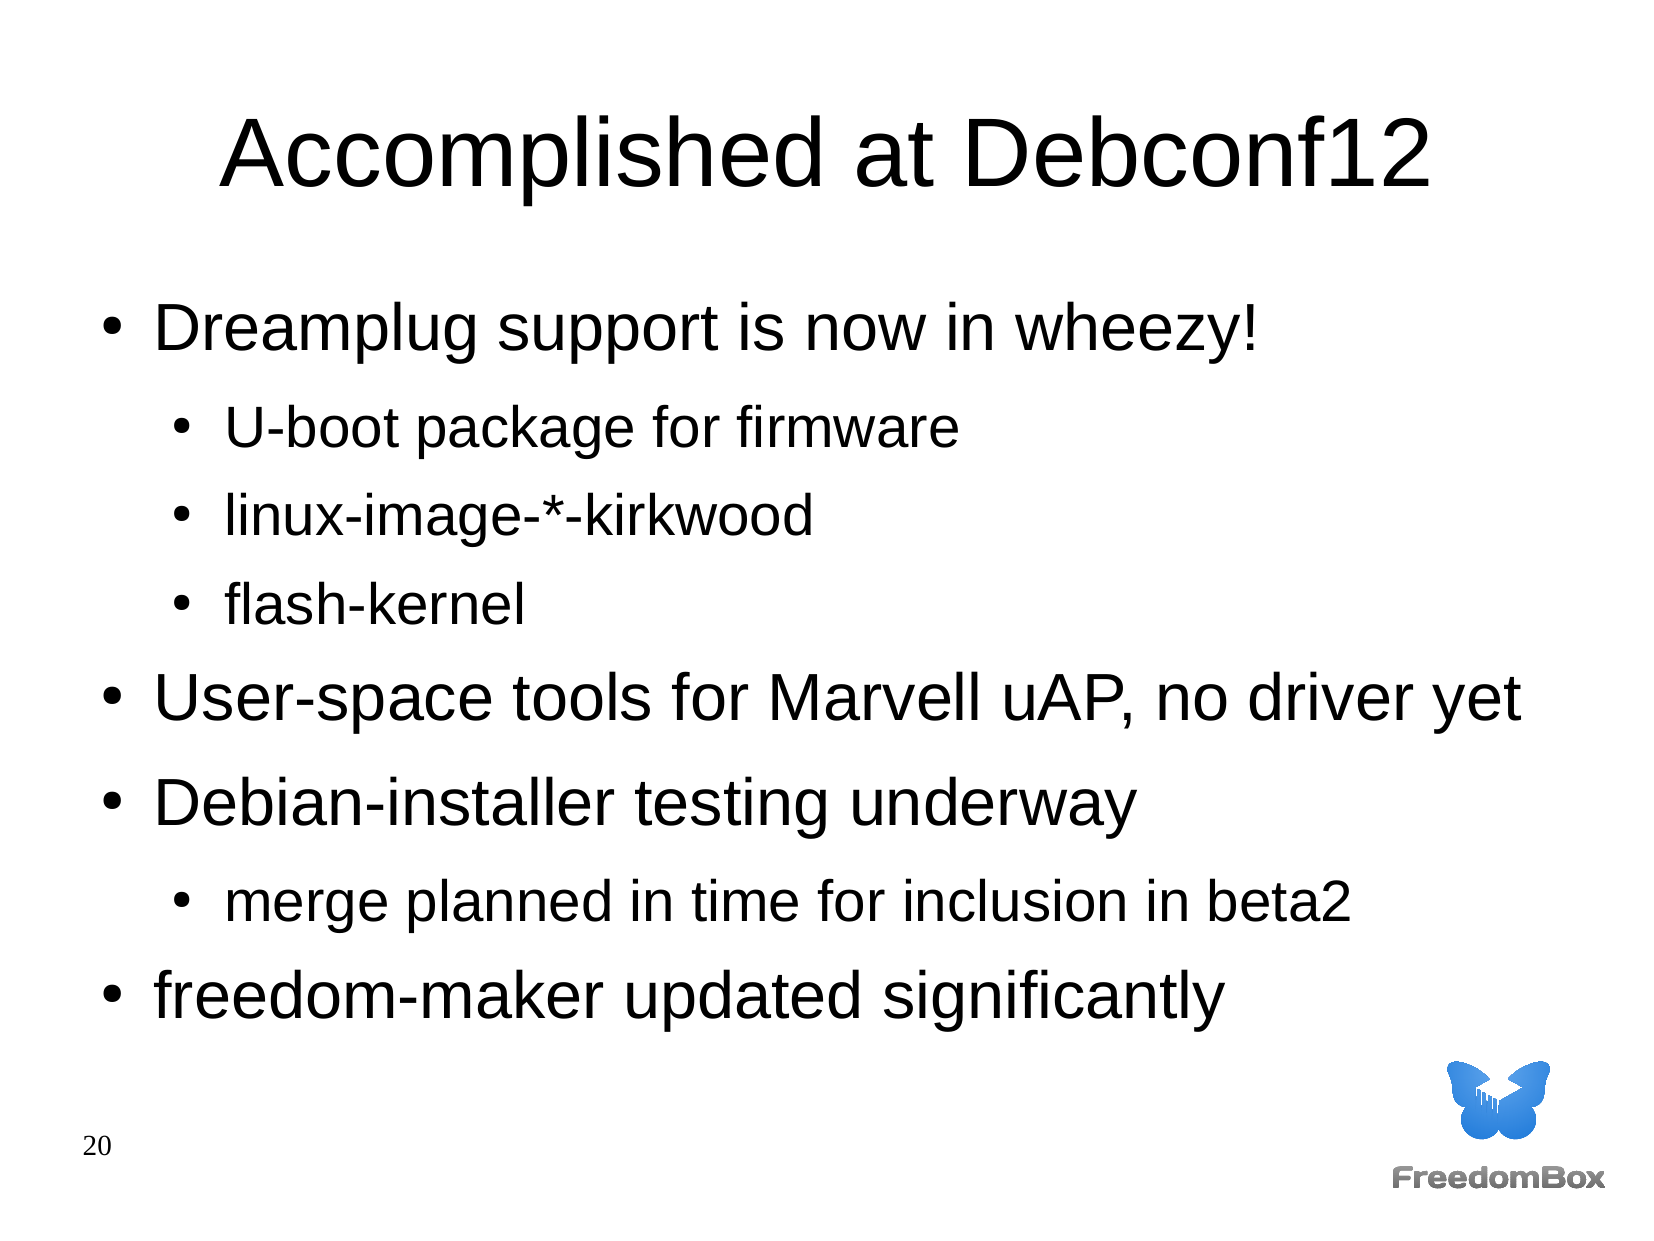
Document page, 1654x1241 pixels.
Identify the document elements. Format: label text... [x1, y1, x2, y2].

title Accomplished at Debconf12 [82, 49, 1571, 257]
list Dreamplug support is now in wheezy! U-boot package for firmware linux-image-*-kirkwood flash-kernel User-space tools for Marvell uAP, no driver yet Debian-installer testing underway merge planned in time for inclusion in beta2 freedom-maker updated significantly [82, 290, 1571, 1109]
